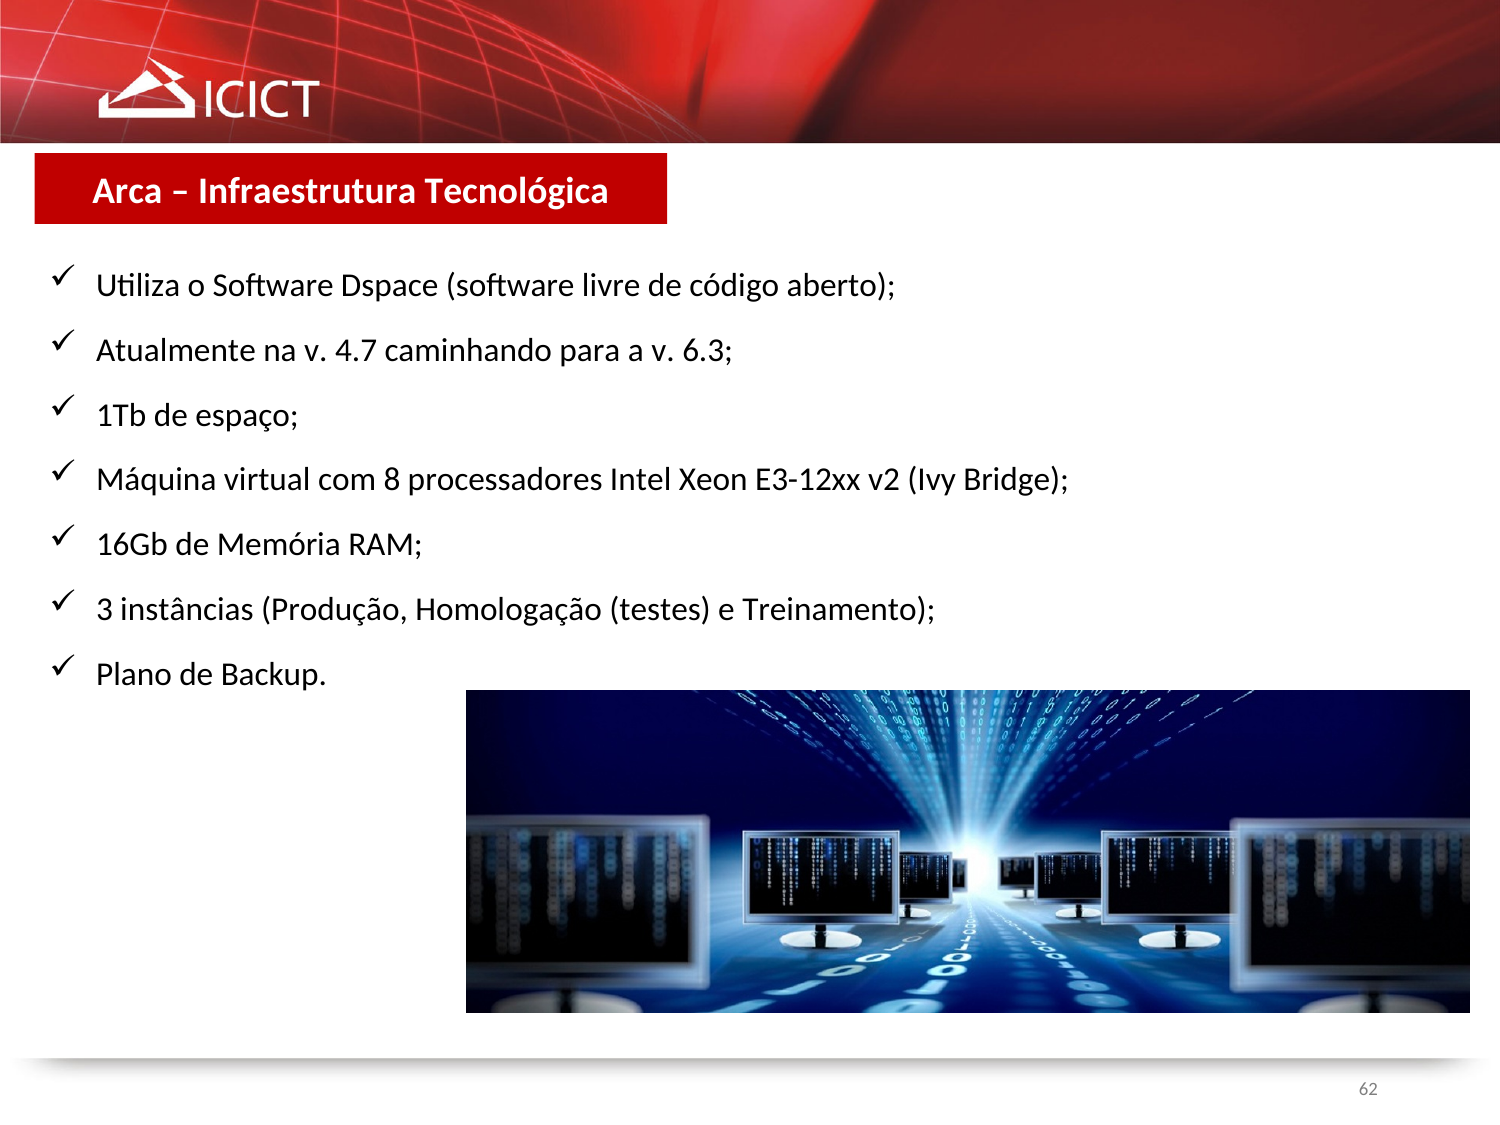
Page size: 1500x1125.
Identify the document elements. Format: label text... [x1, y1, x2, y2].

text_box Arca – Infraestrutura Tecnológica [34, 153, 668, 224]
text_box <número> [1059, 1057, 1397, 1118]
picture [0, 0, 1500, 1125]
text_box Utiliza o Software Dspace (software livre de código aberto); Atualmente na v. 4.7 caminhando para a v. 6.3; 1Tb de espaço; Máquina virtual com 8 processadores Intel Xeon E3-12xx v2 (Ivy Bridge); 16Gb de Memória RAM; 3 instâncias (Produção, Homologação (testes) e Treinamento); Plano de Backup. [34, 255, 1328, 700]
